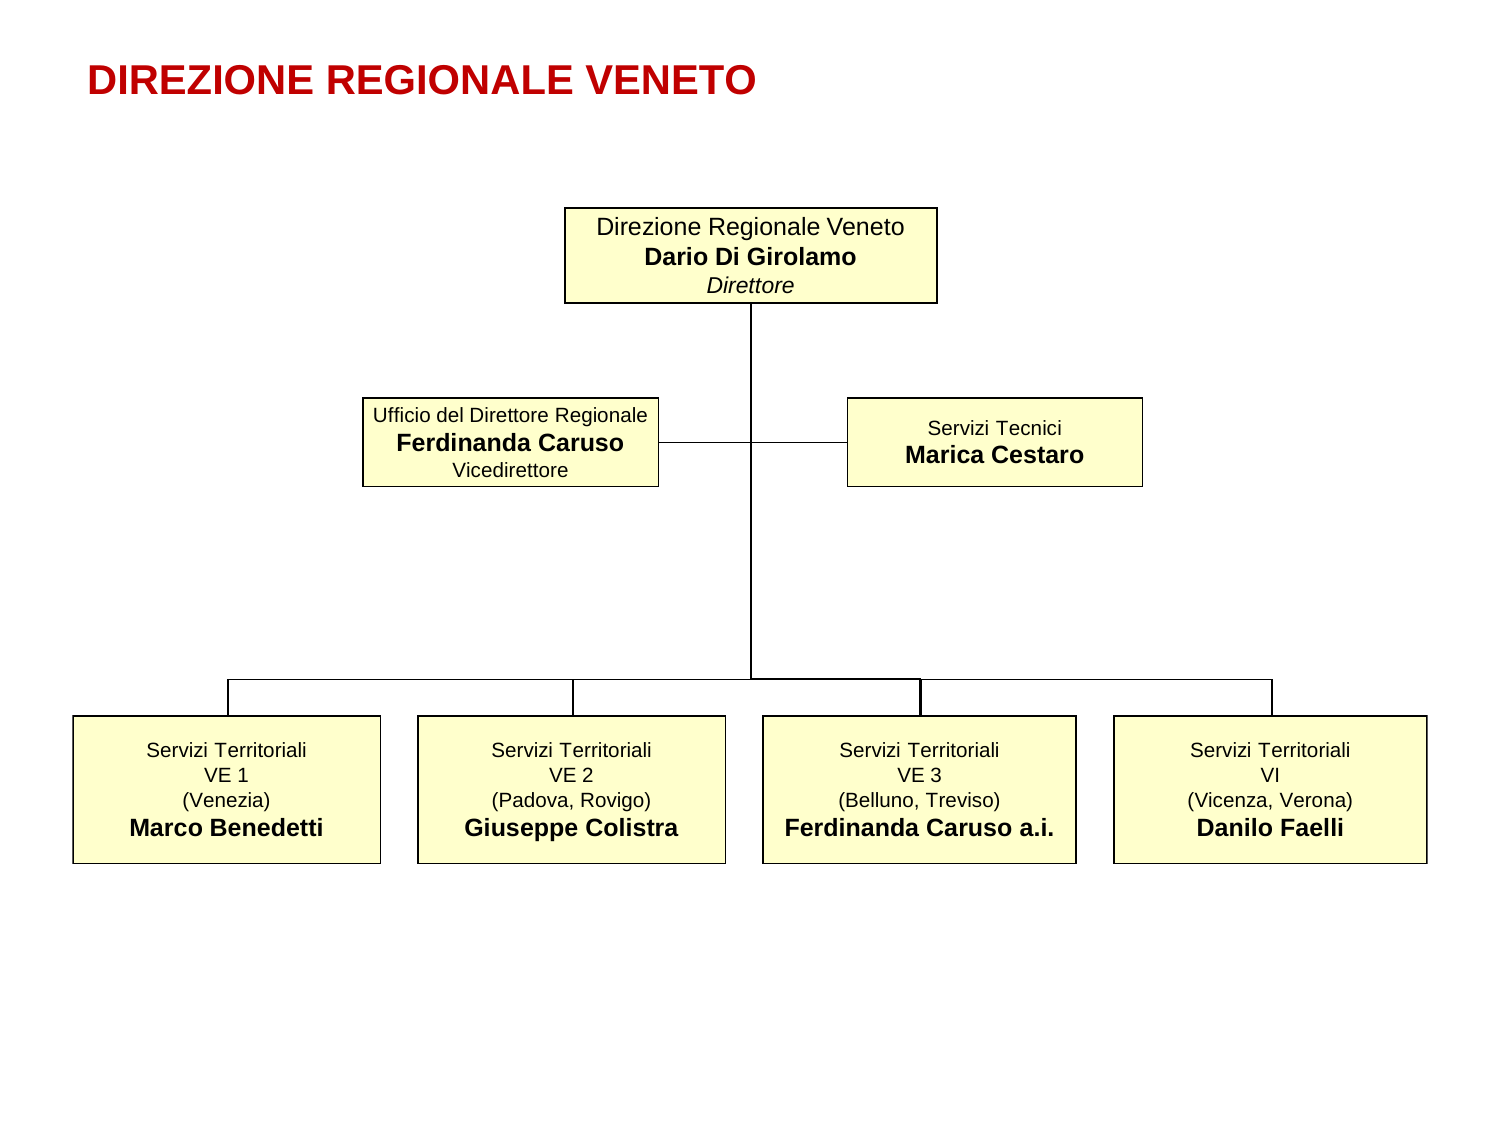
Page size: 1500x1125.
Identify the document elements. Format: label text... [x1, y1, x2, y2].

picture [72, 203, 1428, 865]
title DIREZIONE REGIONALE VENETO [72, 45, 1462, 128]
